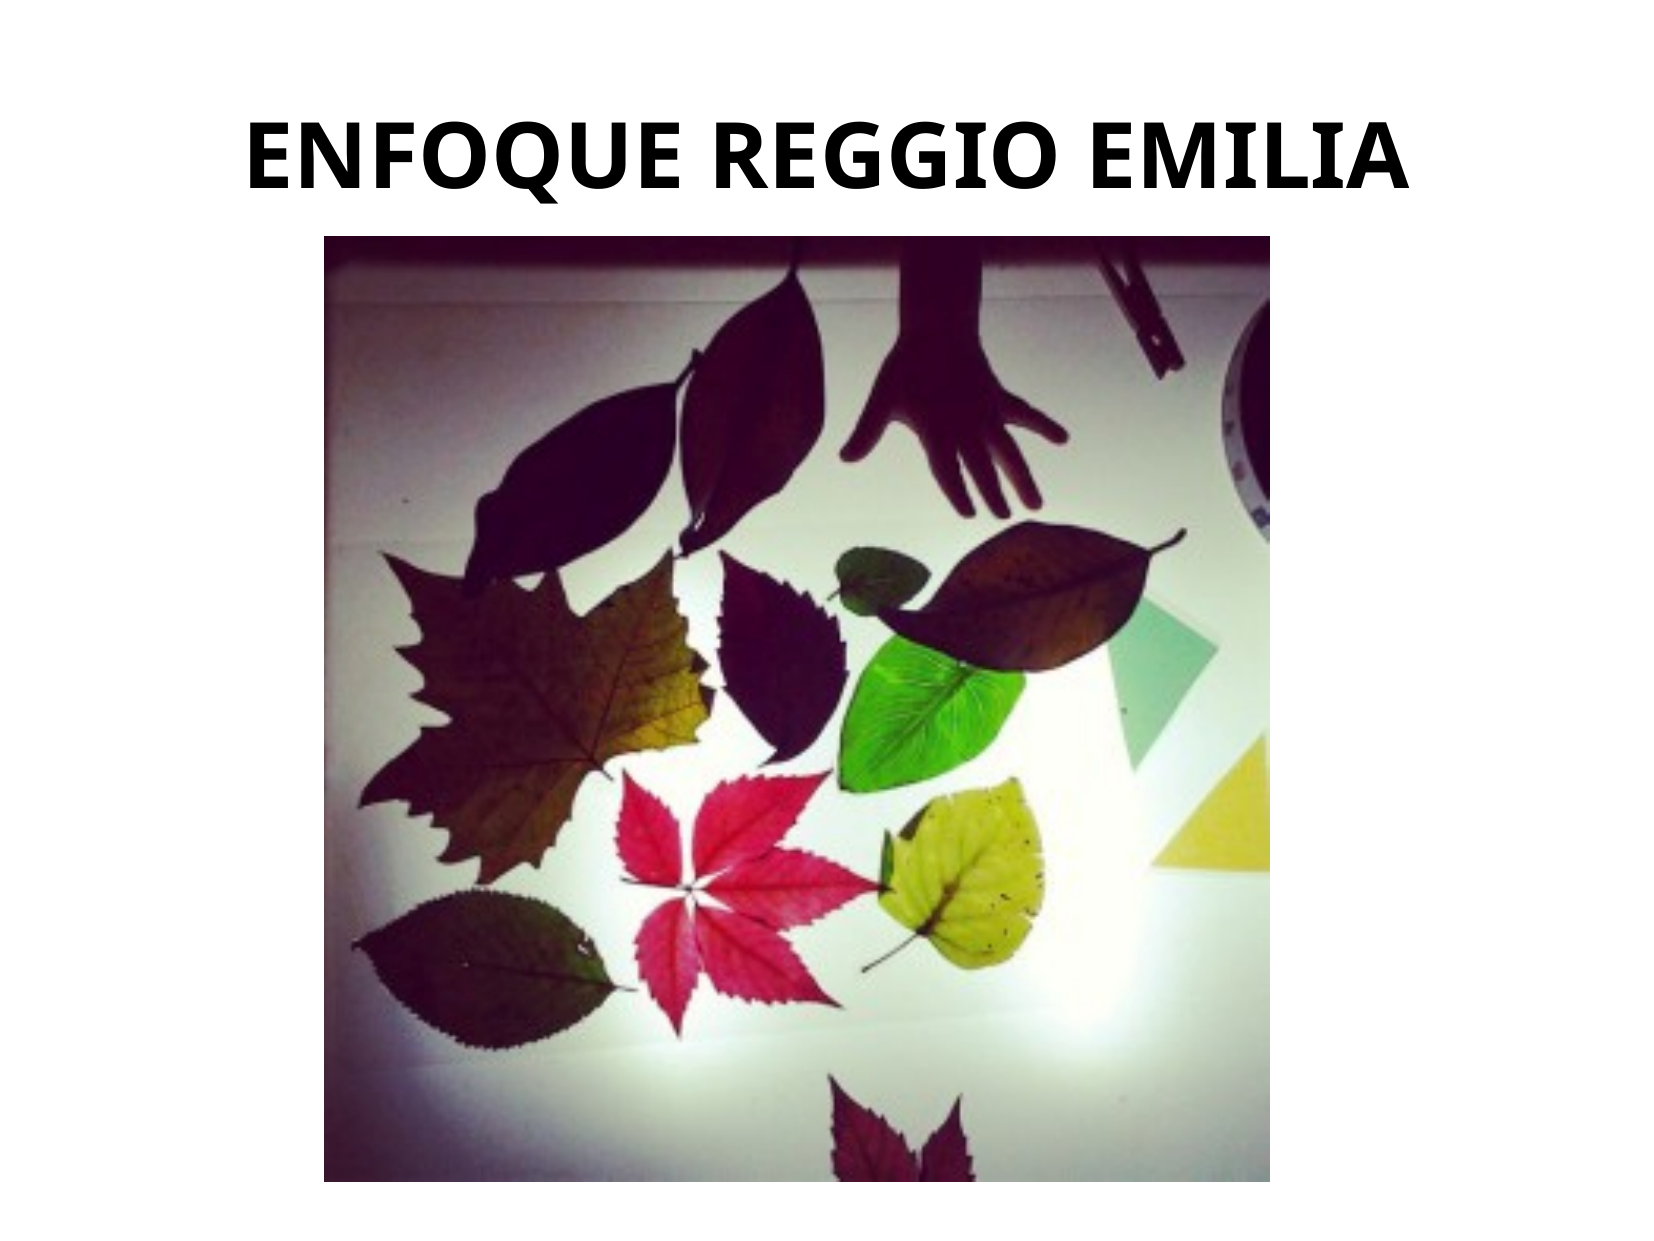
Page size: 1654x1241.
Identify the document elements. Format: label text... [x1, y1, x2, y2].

title ENFOQUE REGGIO EMILIA [82, 49, 1571, 257]
picture [324, 236, 1270, 1182]
